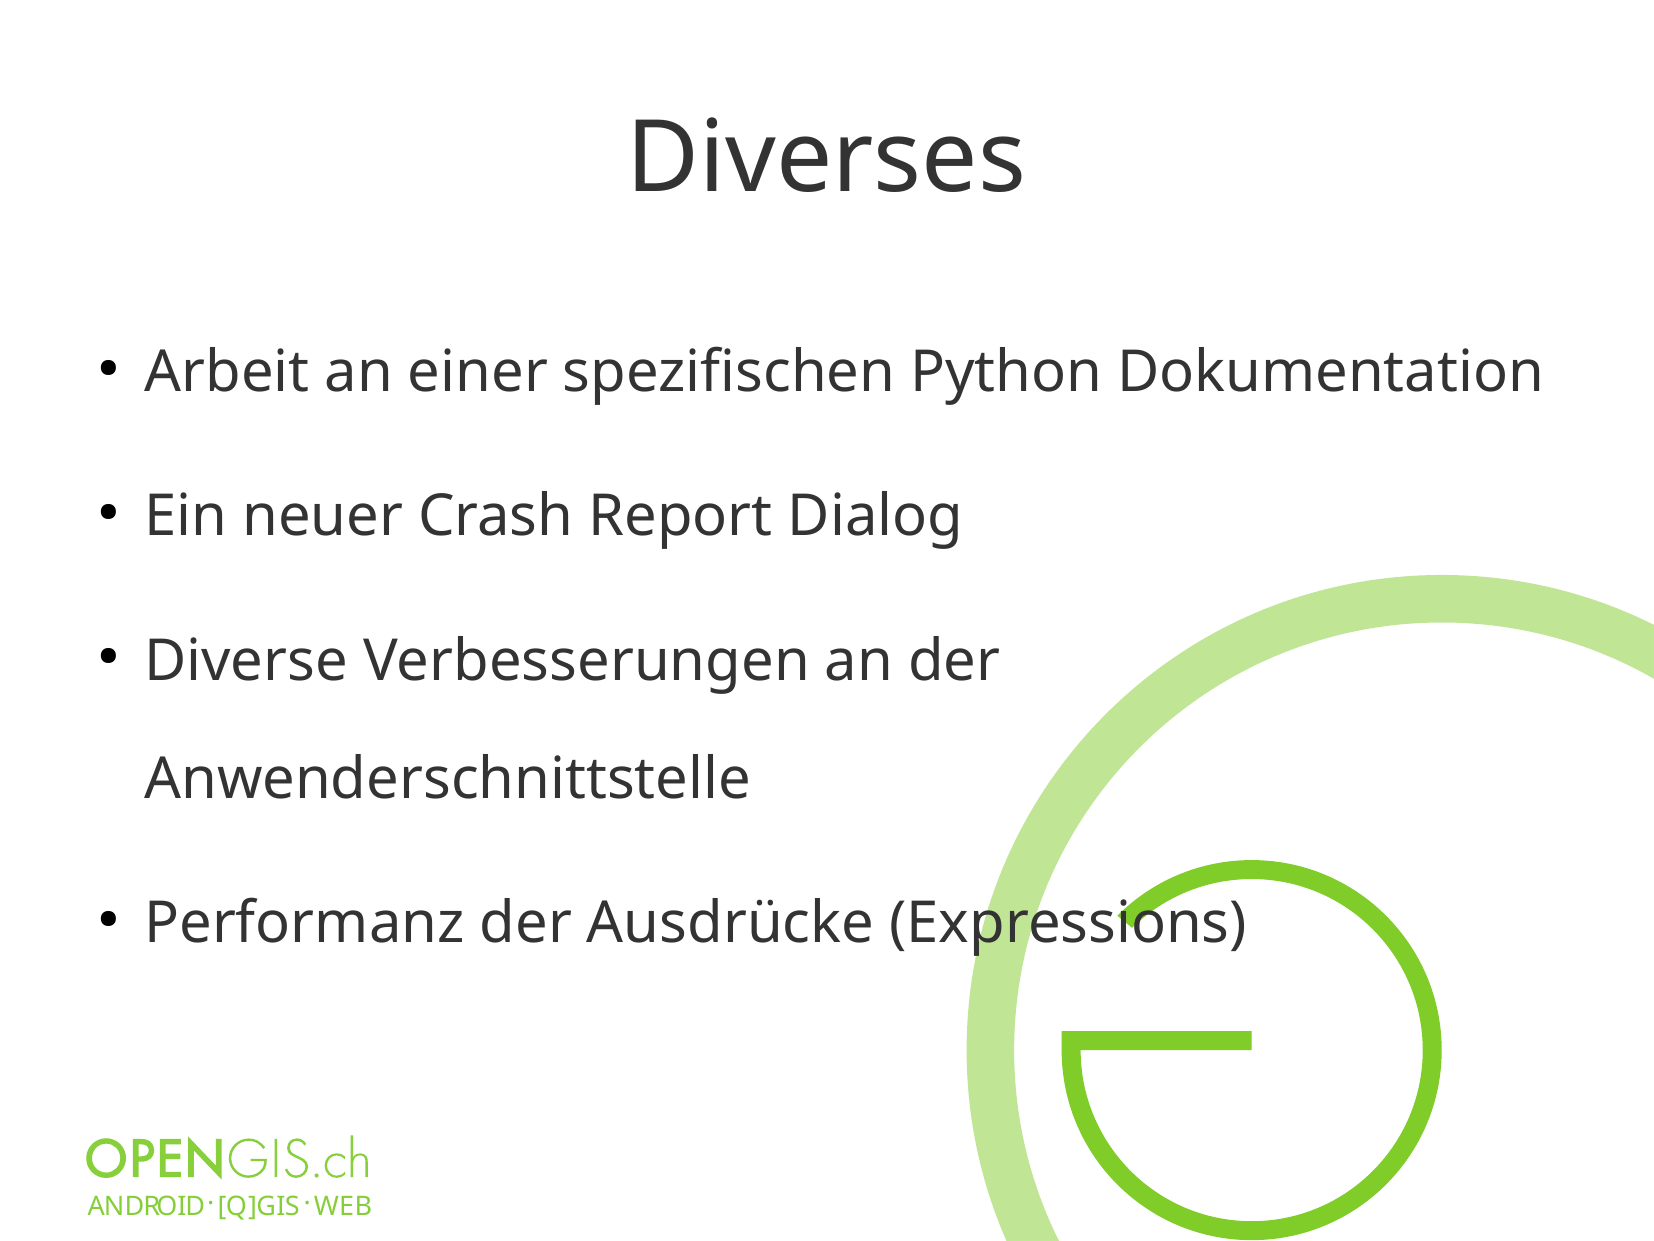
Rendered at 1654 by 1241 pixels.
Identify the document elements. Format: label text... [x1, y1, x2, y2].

title Diverses [82, 49, 1571, 257]
list Arbeit an einer spezifischen Python Dokumentation Ein neuer Crash Report Dialog Diverse Verbesserungen an der Anwenderschnittstelle Performanz der Ausdrücke (Expressions) [82, 290, 1571, 1010]
